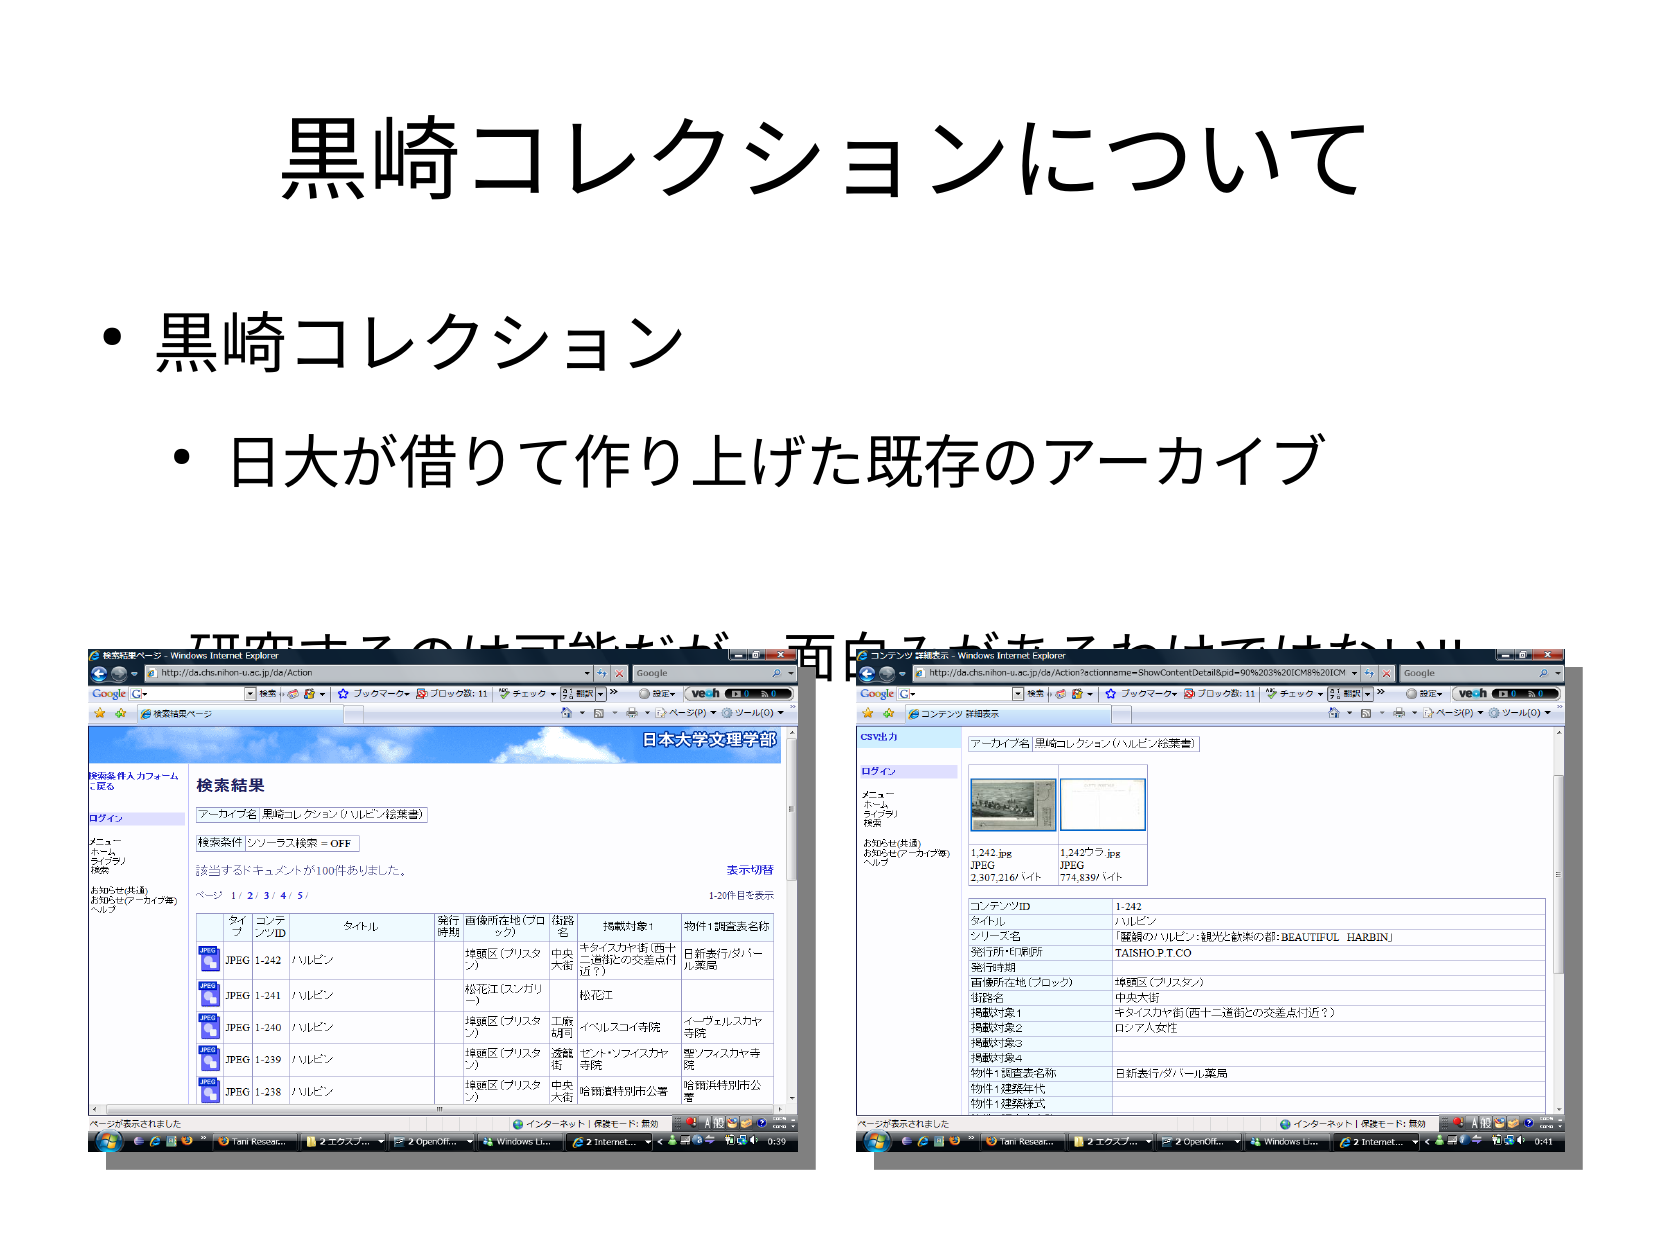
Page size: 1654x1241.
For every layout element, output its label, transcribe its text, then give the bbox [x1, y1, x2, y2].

title 黒崎コレクションについて [82, 56, 1571, 250]
picture [856, 649, 1565, 1152]
picture [88, 649, 798, 1152]
list 黒崎コレクション 日大が借りて作り上げた既存のアーカイブ 研究するのは可能だが、面白みがあるわけではない!! [82, 290, 1571, 1094]
